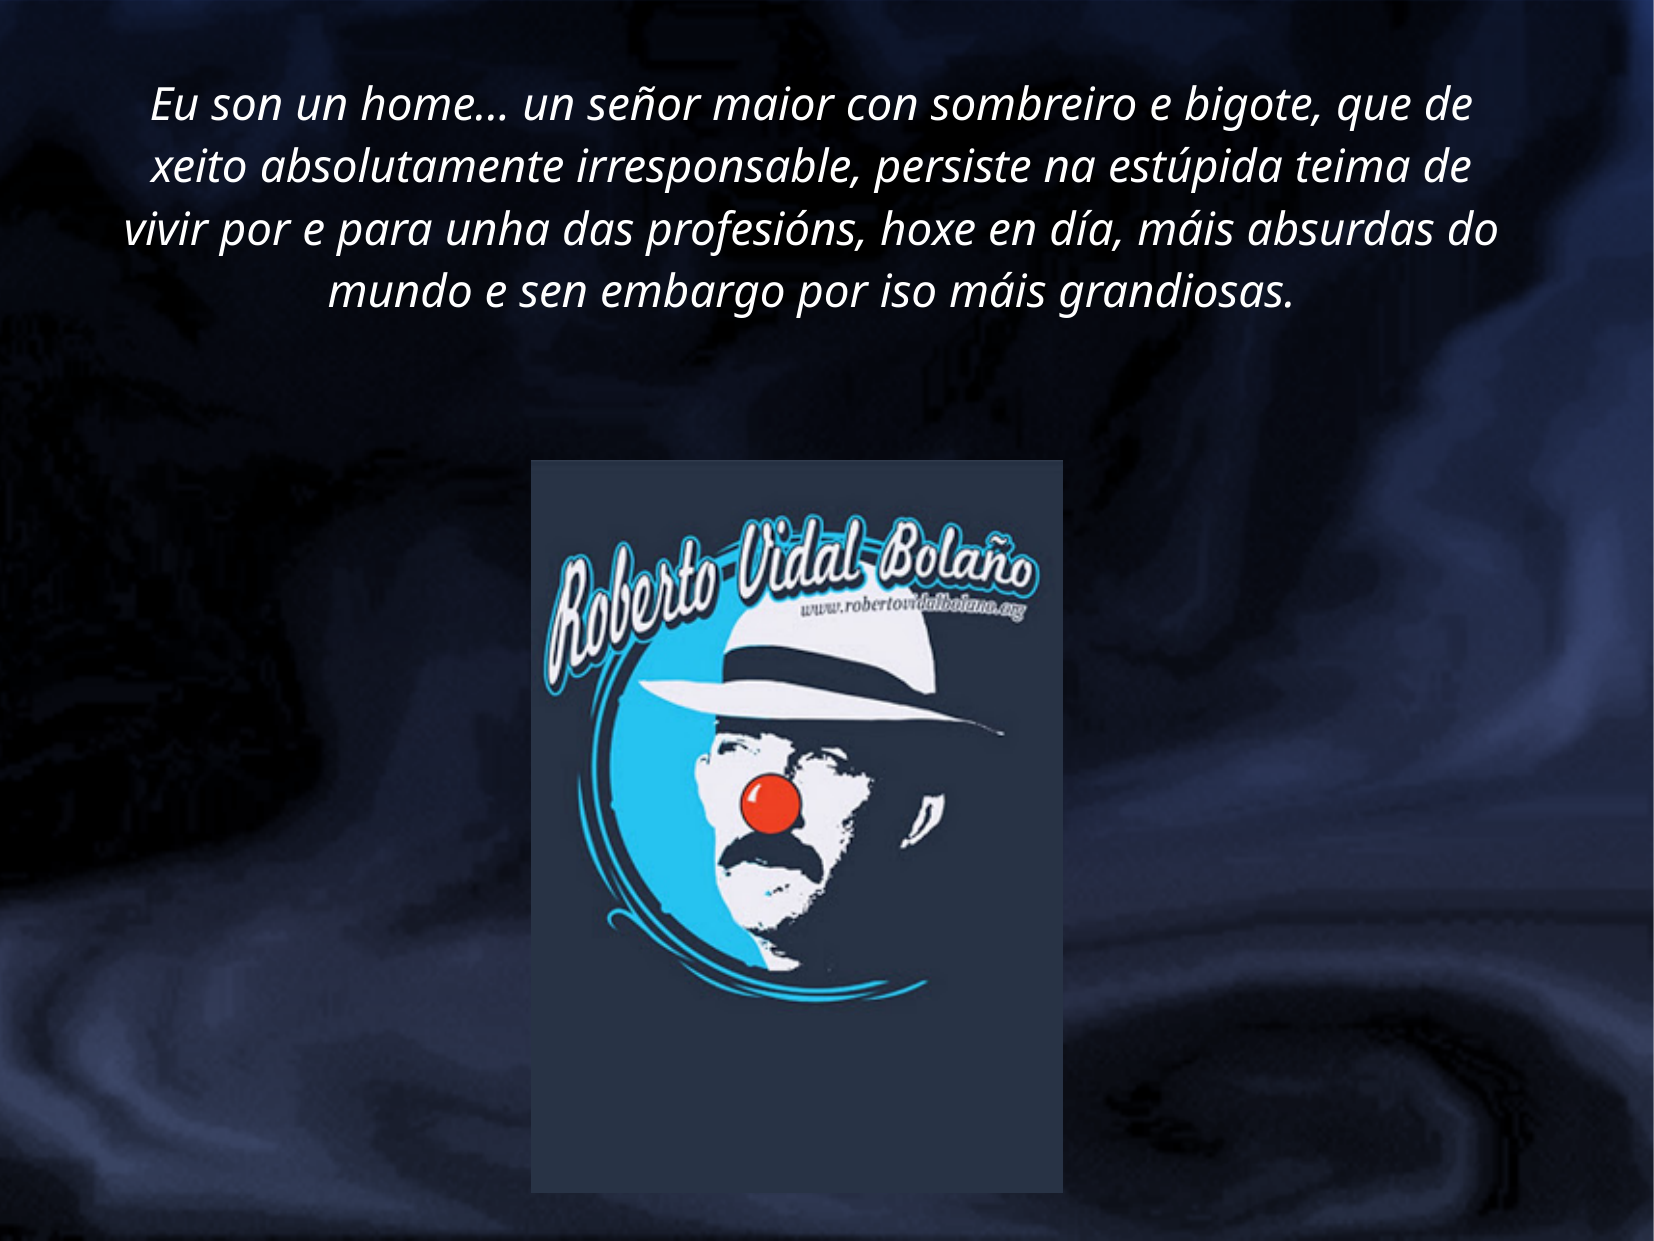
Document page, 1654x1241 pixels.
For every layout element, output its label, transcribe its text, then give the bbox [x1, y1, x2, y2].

picture [0, 0, 1654, 1241]
text_box Eu son un home... un señor maior con sombreiro e bigote, que de xeito absolutamente irresponsable, persiste na estúpida teima de vivir por e para unha das profesións, hoxe en día, máis absurdas do mundo e sen embargo por iso máis grandiosas. [88, 63, 1536, 401]
